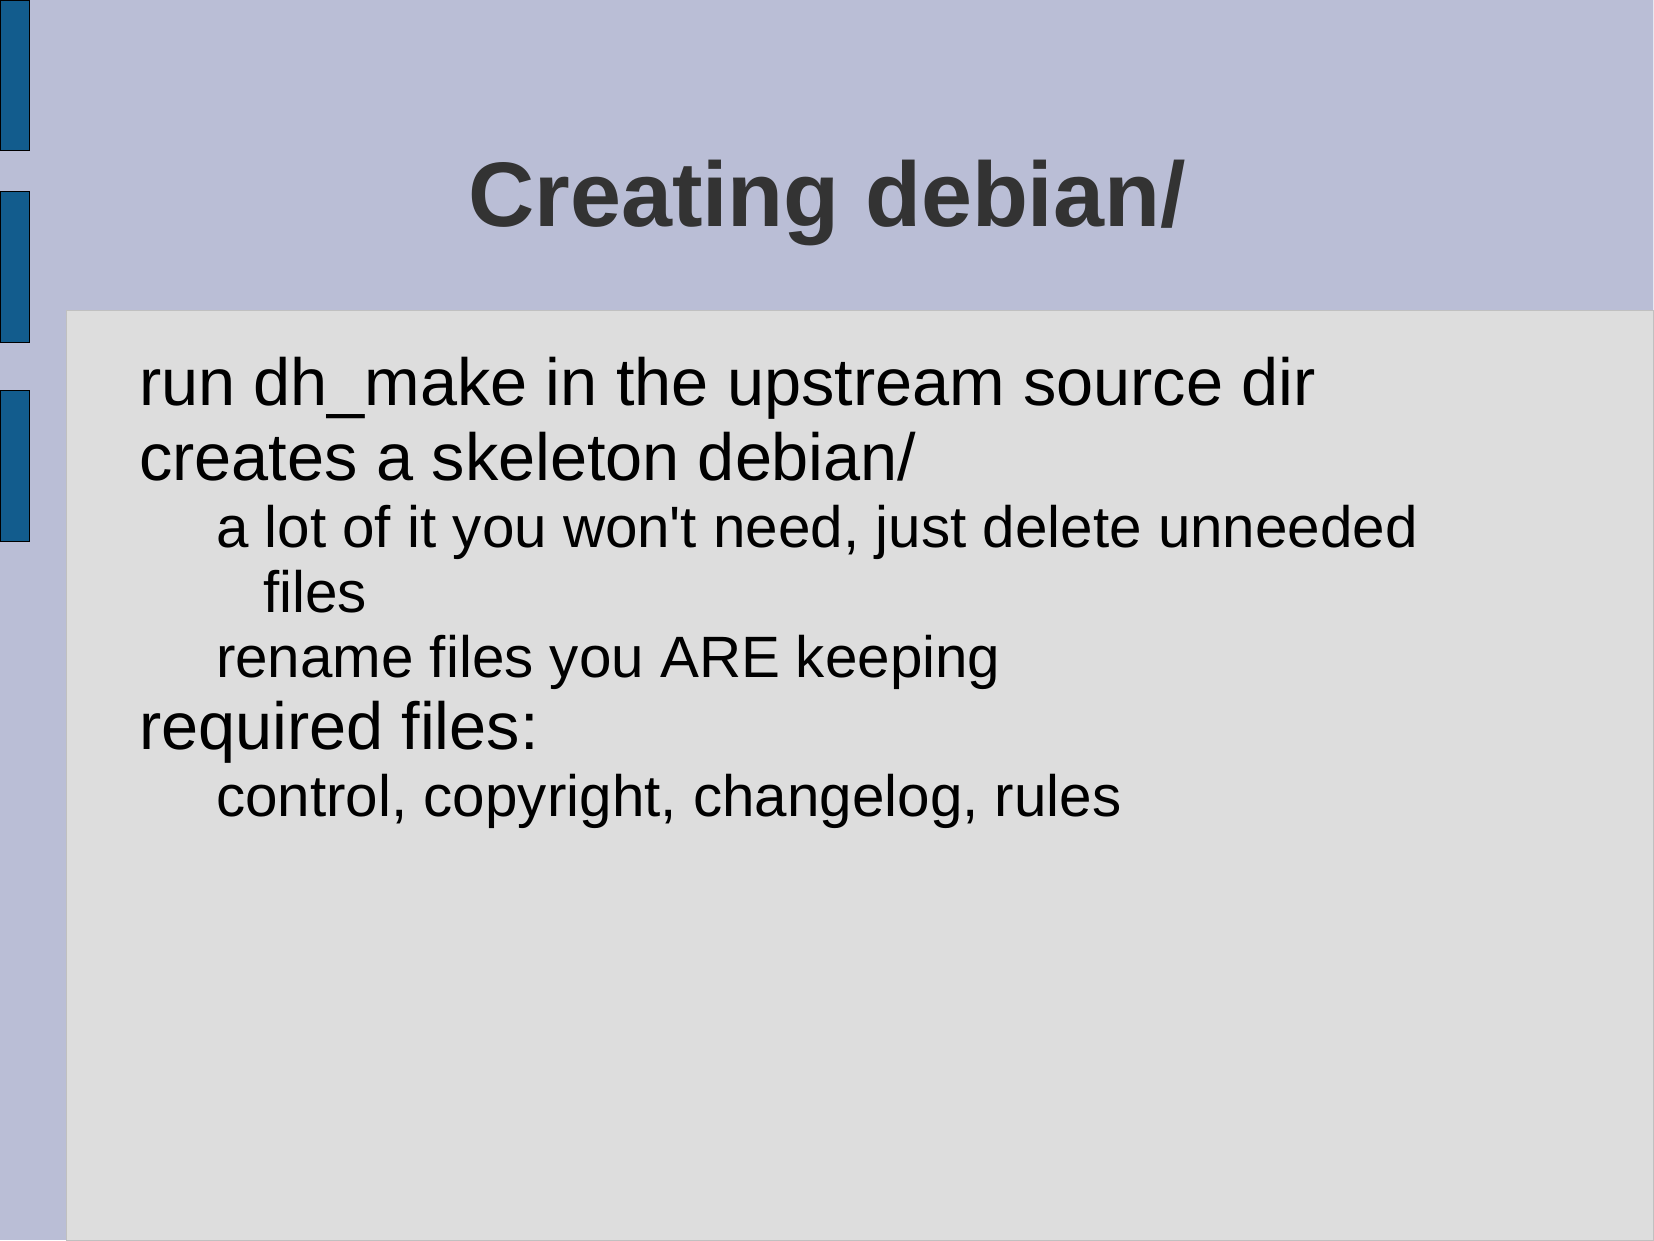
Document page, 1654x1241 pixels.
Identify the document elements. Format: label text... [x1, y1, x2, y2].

title Creating debian/ [121, 91, 1534, 299]
list run dh_make in the upstream source dir creates a skeleton debian/ a lot of it you won't need, just delete unneeded files rename files you ARE keeping required files: control, copyright, changelog, rules [121, 344, 1534, 1127]
